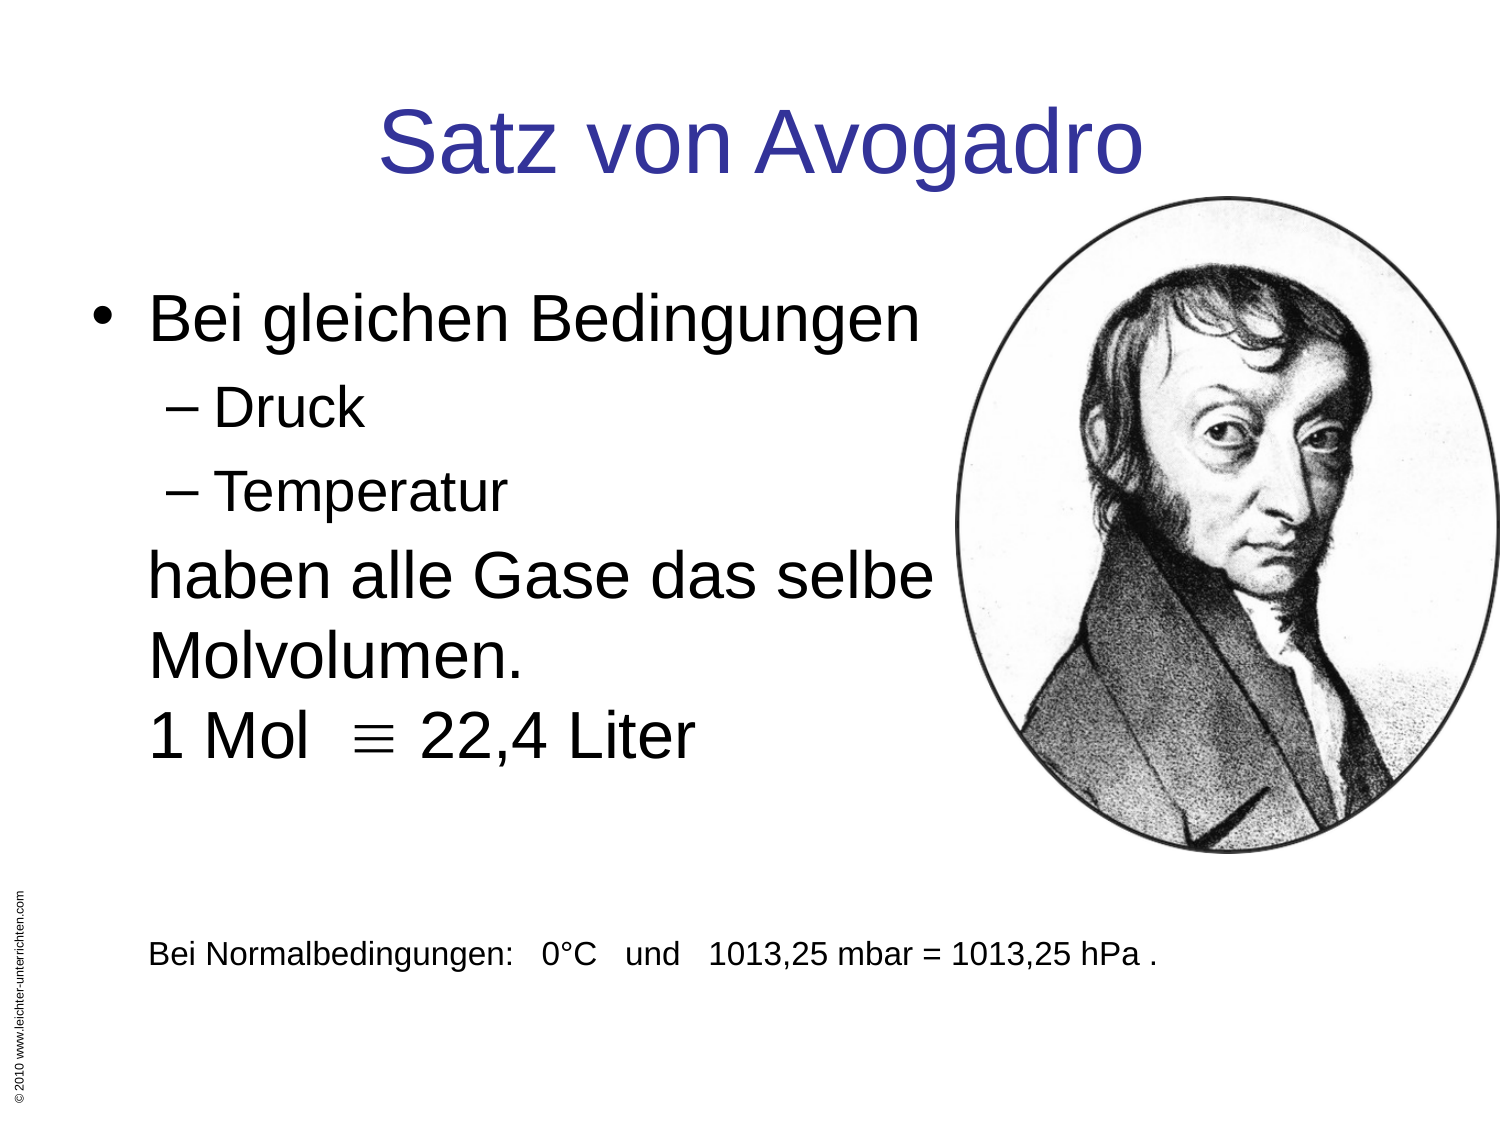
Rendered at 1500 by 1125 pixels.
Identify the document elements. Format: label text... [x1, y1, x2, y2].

picture [955, 196, 1500, 854]
list Bei gleichen Bedingungen Druck Temperatur haben alle Gase das selbe Molvolumen. 1 Mol  22,4 Liter Bei Normalbedingungen: 0°C und 1013,25 mbar = 1013,25 hPa . [76, 267, 1427, 1010]
title Satz von Avogadro [64, 42, 1459, 231]
